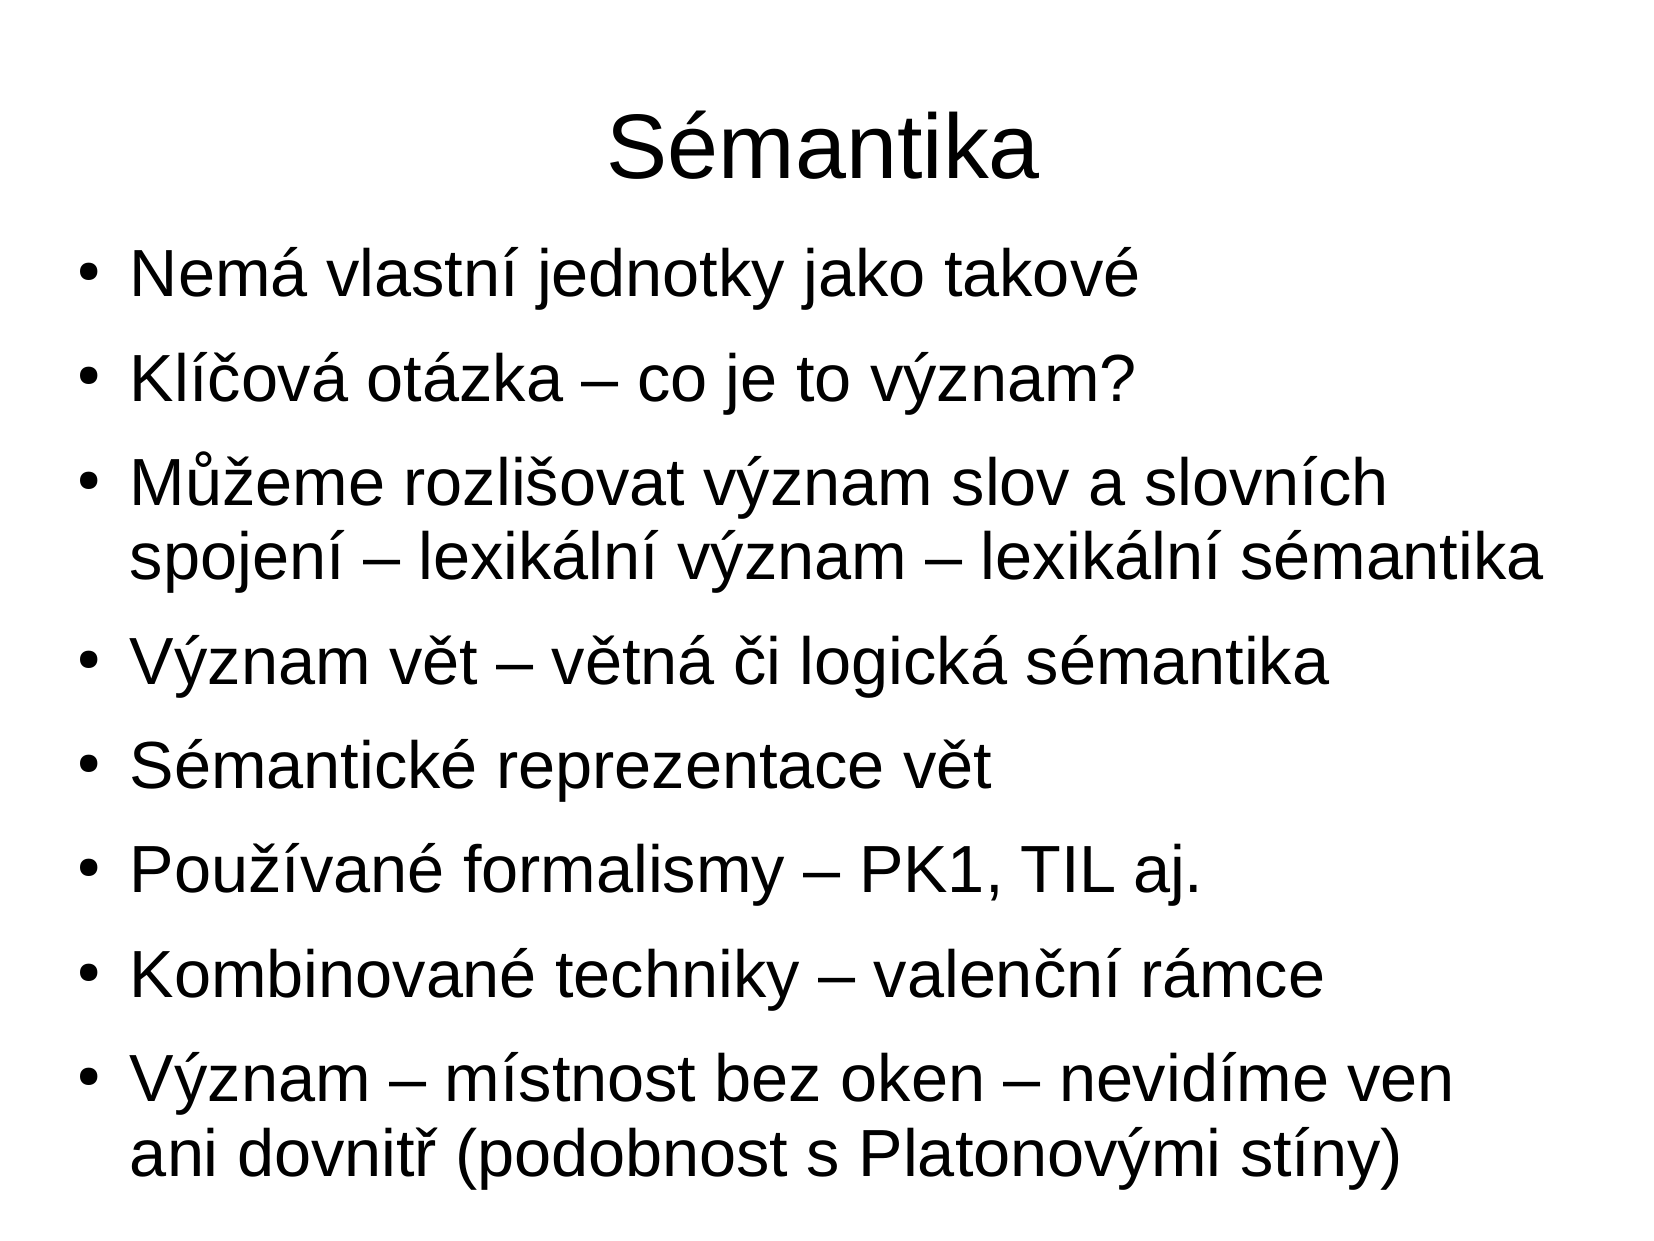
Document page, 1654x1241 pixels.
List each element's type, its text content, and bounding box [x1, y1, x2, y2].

title Sémantika [82, 56, 1565, 237]
list Nemá vlastní jednotky jako takové Klíčová otázka – co je to význam? Můžeme rozlišovat význam slov a slovních spojení – lexikální význam – lexikální sémantika Význam vět – větná či logická sémantika Sémantické reprezentace vět Používané formalismy – PK1, TIL aj. Kombinované techniky – valenční rámce Význam – místnost bez oken – nevidíme ven ani dovnitř (podobnost s Platonovými stíny) [59, 236, 1548, 1191]
